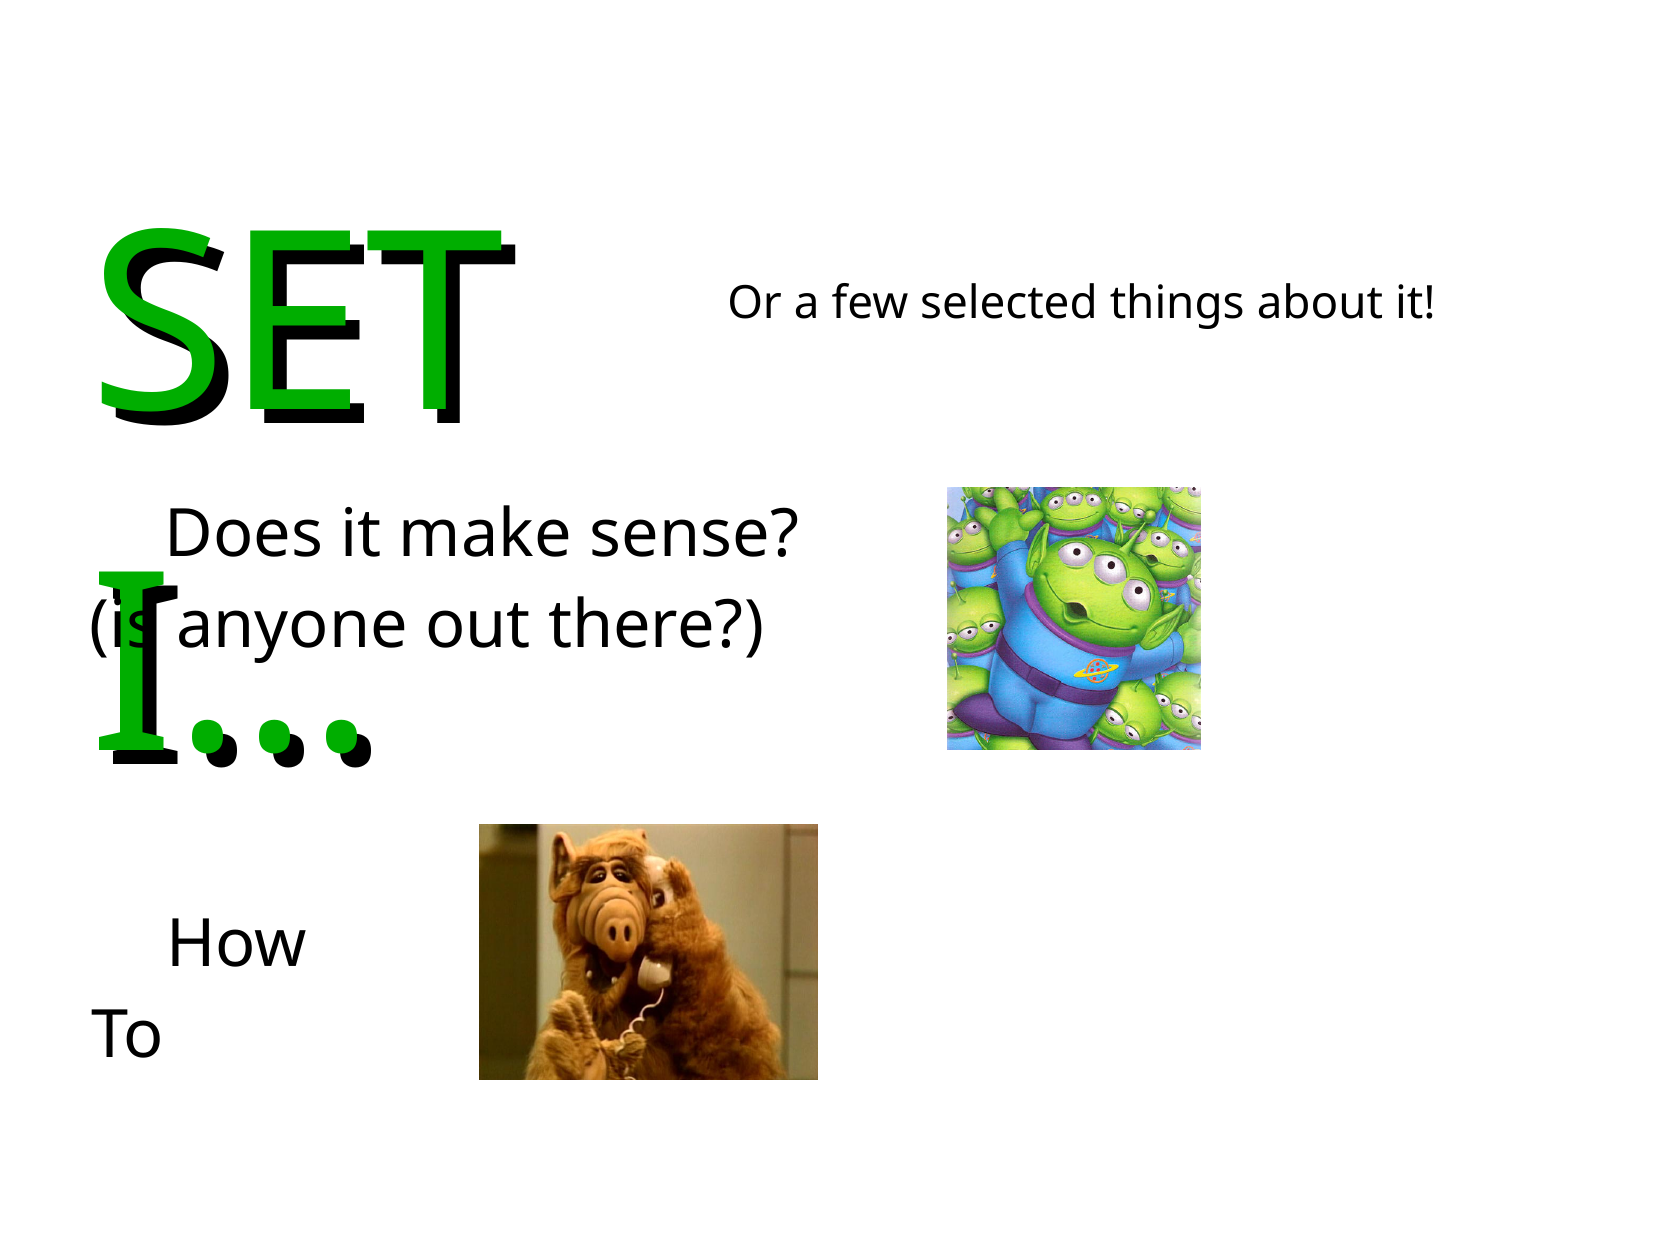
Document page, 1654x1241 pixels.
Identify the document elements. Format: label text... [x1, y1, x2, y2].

text_box Or a few selected things about it! [712, 262, 1538, 349]
text_box Does it make sense? (is anyone out there?) [75, 477, 1106, 702]
picture [947, 487, 1201, 751]
text_box How To [76, 887, 376, 1038]
text_box SETI... [75, 135, 601, 432]
picture [479, 824, 818, 1080]
